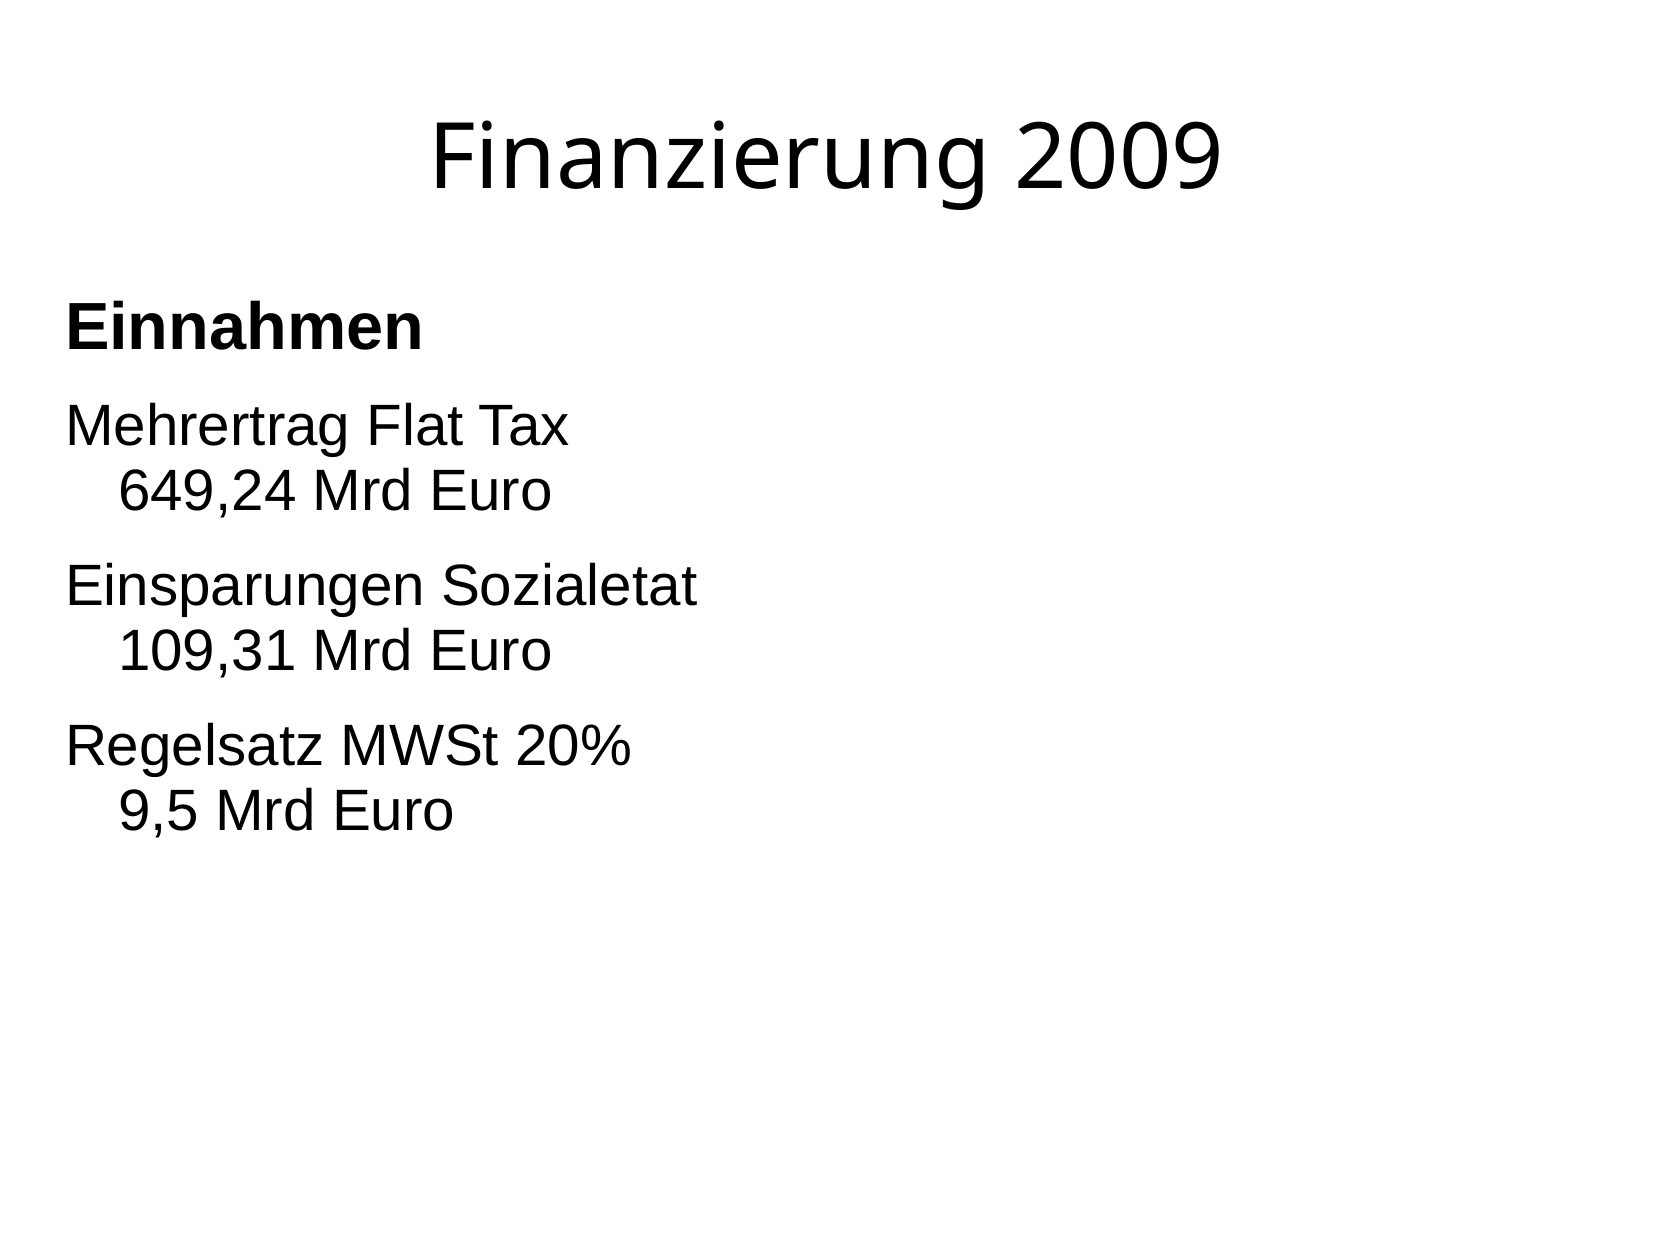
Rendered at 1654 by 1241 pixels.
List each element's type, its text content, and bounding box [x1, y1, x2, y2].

list Einnahmen Mehrertrag Flat Tax 649,24 Mrd Euro Einsparungen Sozialetat 109,31 Mrd Euro Regelsatz MWSt 20% 9,5 Mrd Euro [47, 288, 798, 936]
title Finanzierung 2009 [82, 56, 1571, 250]
